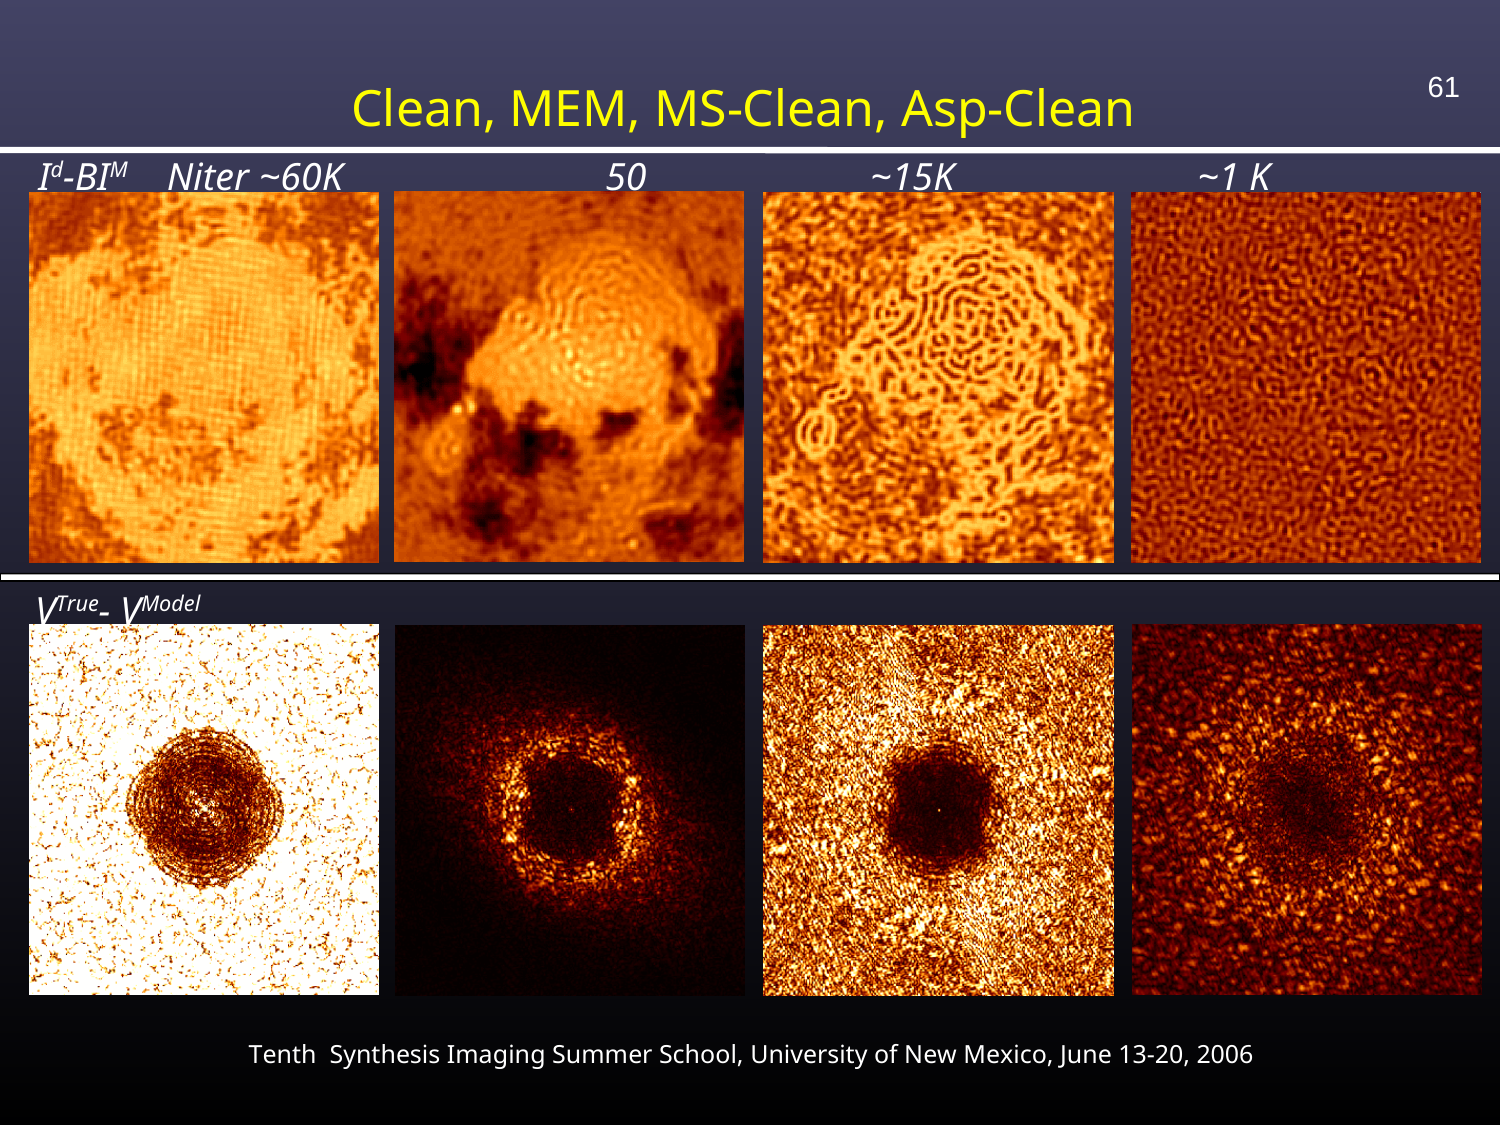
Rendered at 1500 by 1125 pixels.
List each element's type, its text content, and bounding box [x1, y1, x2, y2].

text_box [0, 573, 1500, 581]
text_box VTrue- VModel [25, 584, 226, 638]
text_box Id-BIM Niter ~60K 50 ~15K ~1 K [28, 150, 1500, 204]
picture [395, 625, 745, 996]
picture [394, 204, 744, 562]
picture [29, 624, 379, 995]
picture [763, 625, 1114, 996]
picture [1132, 624, 1482, 995]
picture [763, 204, 1114, 563]
picture [29, 204, 379, 563]
title Clean, MEM, MS-Clean, Asp-Clean [112, 62, 1375, 150]
picture [1131, 204, 1481, 563]
